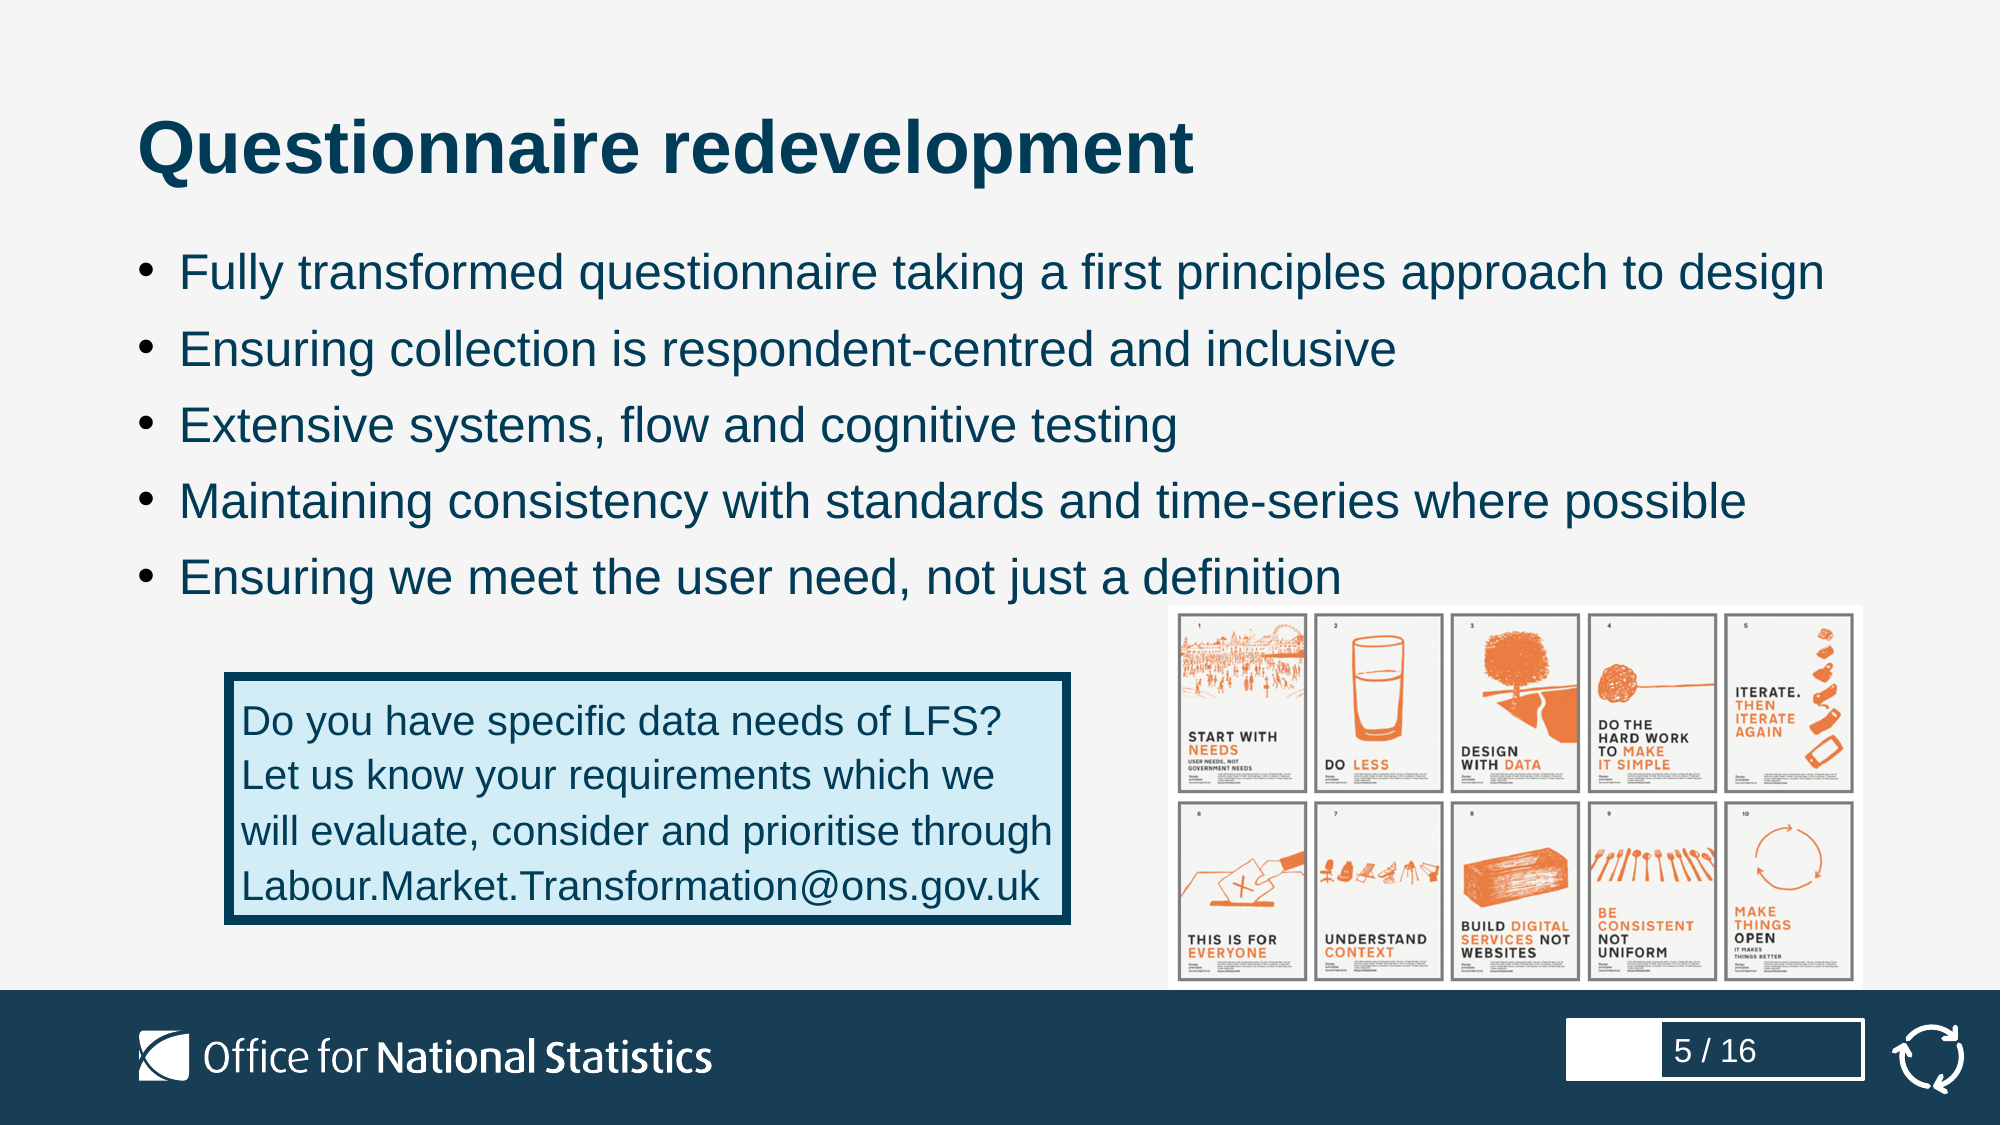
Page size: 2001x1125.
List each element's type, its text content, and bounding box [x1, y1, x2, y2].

picture [1878, 1006, 1982, 1110]
text_box Do you have specific data needs of LFS? Let us know your requirements which we will evaluate, consider and prioritise through Labour.Market.Transformation@ons.gov.uk [229, 676, 1067, 919]
picture [1168, 605, 1863, 989]
text_box 5 / 16 [1568, 1020, 1863, 1079]
title Questionnaire redevelopment [137, 105, 1863, 192]
list Fully transformed questionnaire taking a first principles approach to design Ensuring collection is respondent-centred and inclusive Extensive systems, flow and cognitive testing Maintaining consistency with standards and time-series where possible Ensuring we meet the user need, not just a definition [137, 233, 1863, 604]
